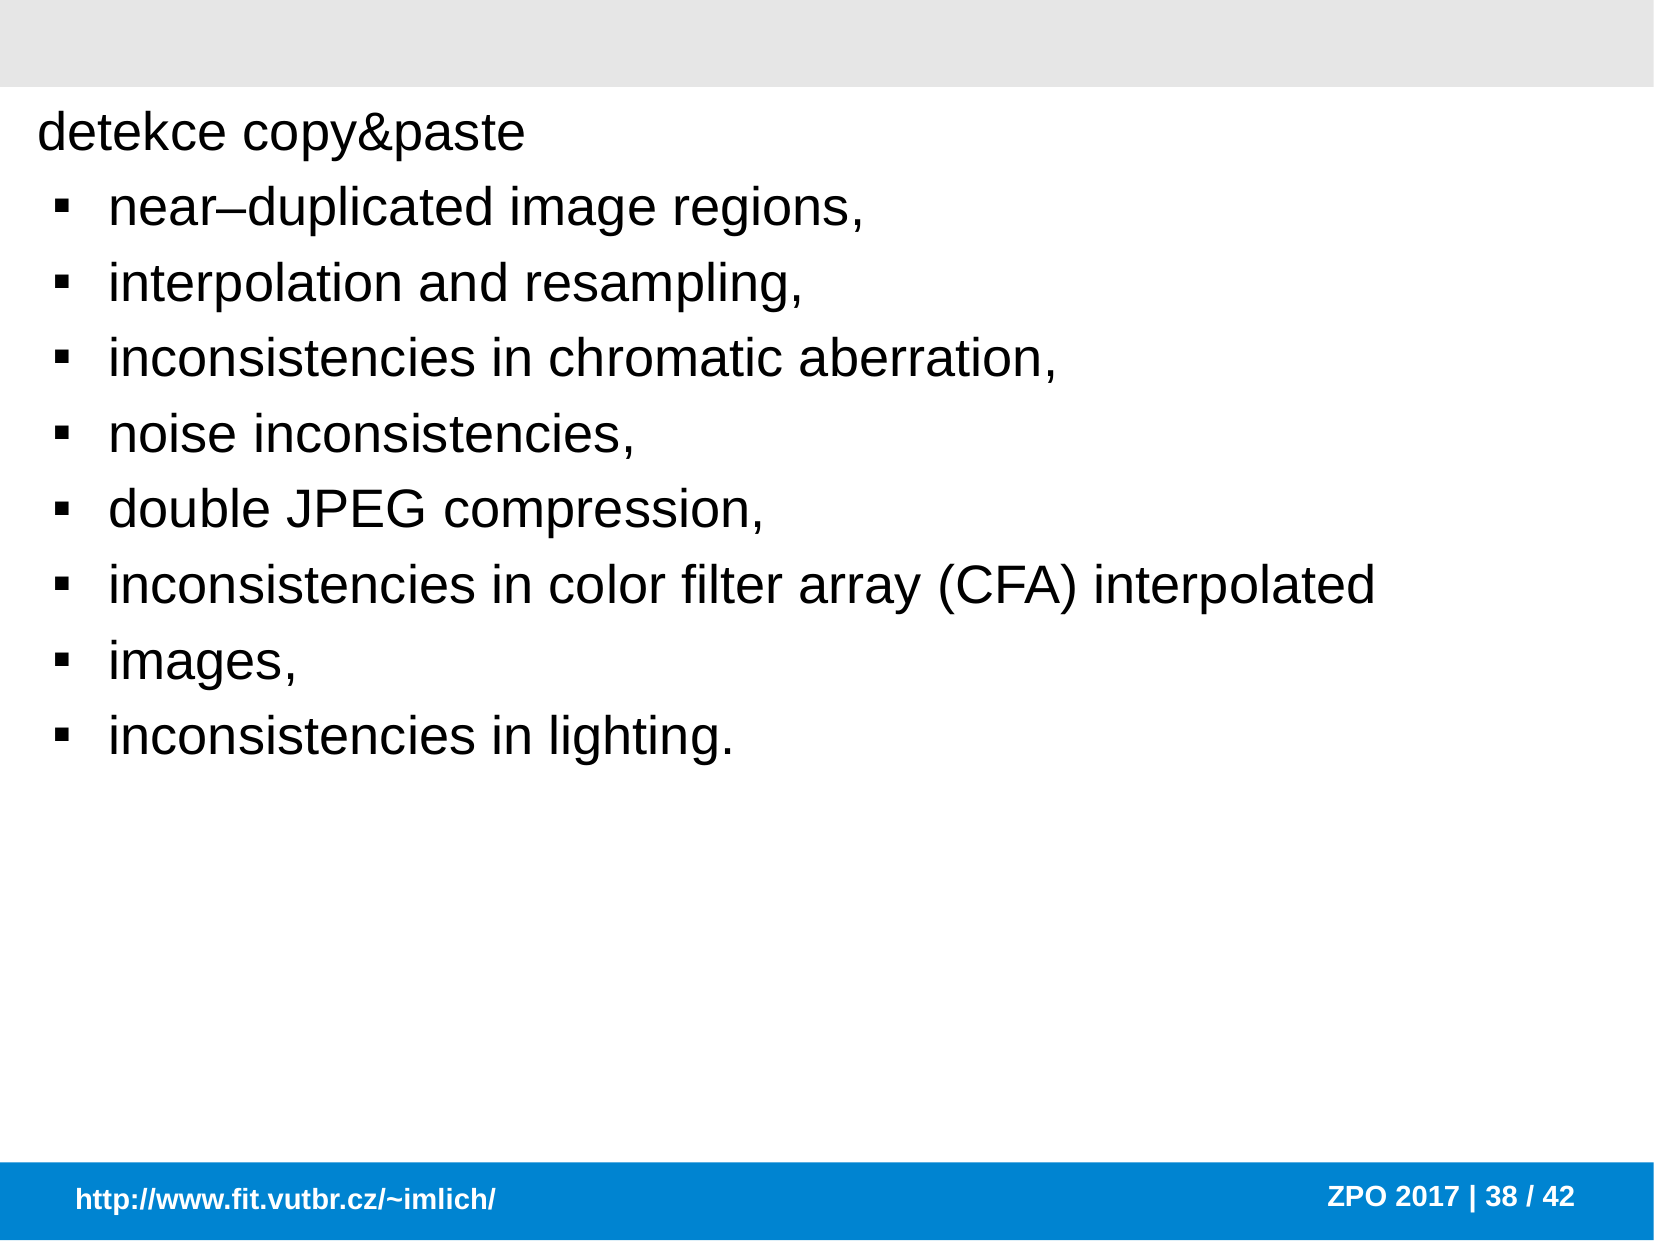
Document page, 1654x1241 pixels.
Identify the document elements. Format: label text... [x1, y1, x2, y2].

list detekce copy&paste near–duplicated image regions, interpolation and resampling, inconsistencies in chromatic aberration, noise inconsistencies, double JPEG compression, inconsistencies in color filter array (CFA) interpolated images, inconsistencies in lighting. [37, 101, 1613, 821]
